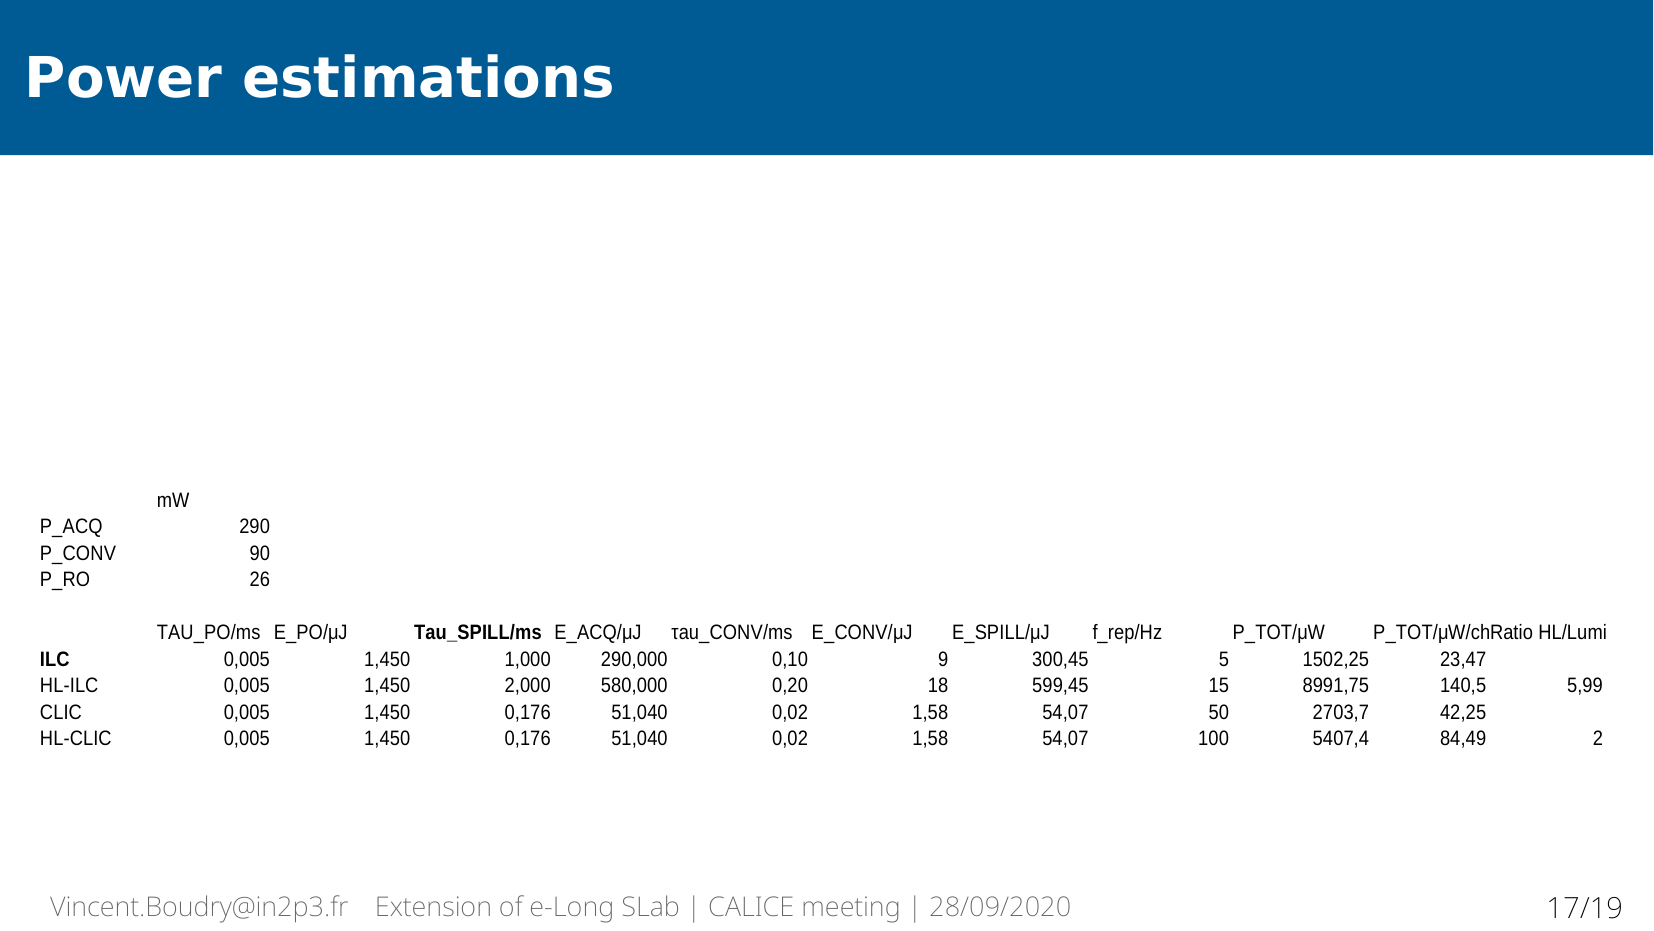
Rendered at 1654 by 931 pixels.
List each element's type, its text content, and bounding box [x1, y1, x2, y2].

chart [38, 487, 1607, 755]
title Power estimations [24, 12, 1635, 143]
